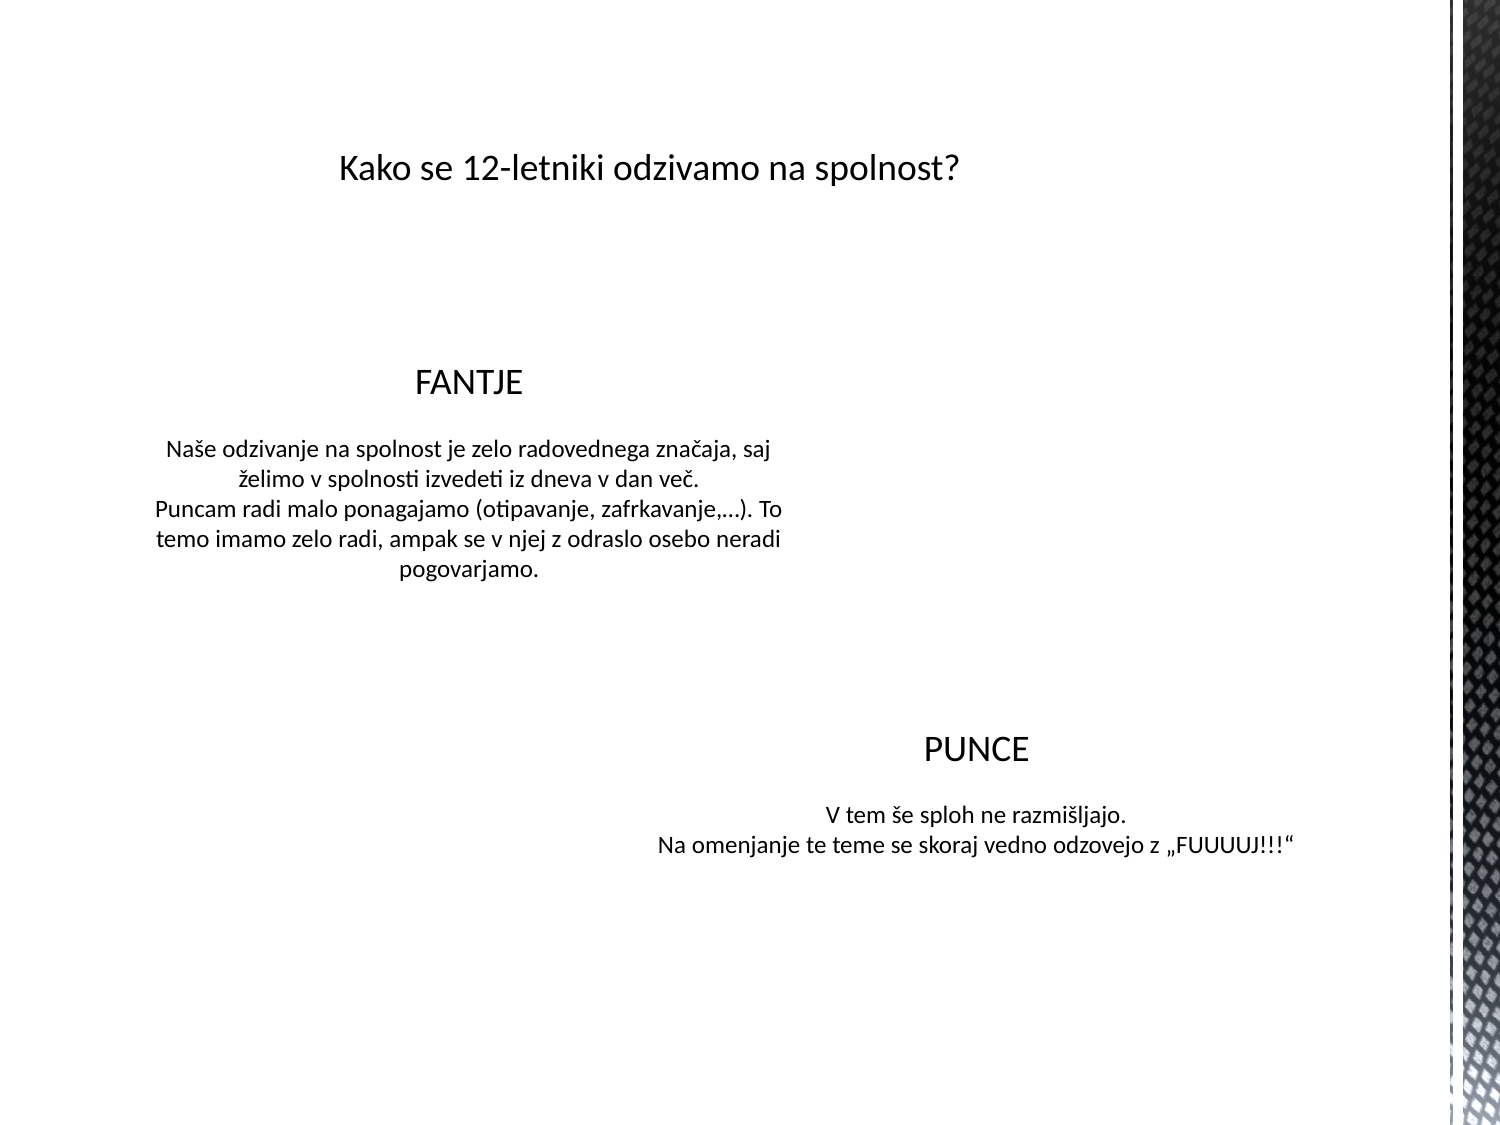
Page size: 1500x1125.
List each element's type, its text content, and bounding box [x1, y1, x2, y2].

text_box PUNCE V tem še sploh ne razmišljajo. Na omenjanje te teme se skoraj vedno odzovejo z „FUUUUJ!!!“ [640, 716, 1314, 866]
picture [1447, 0, 1500, 1125]
text_box Kako se 12-letniki odzivamo na spolnost? [324, 135, 1176, 196]
text_box FANTJE Naše odzivanje na spolnost je zelo radovednega značaja, saj želimo v spolnosti izvedeti iz dneva v dan več. Puncam radi malo ponagajamo (otipavanje, zafrkavanje,…). To temo imamo zelo radi, ampak se v njej z odraslo osebo neradi pogovarjamo. [135, 349, 803, 590]
